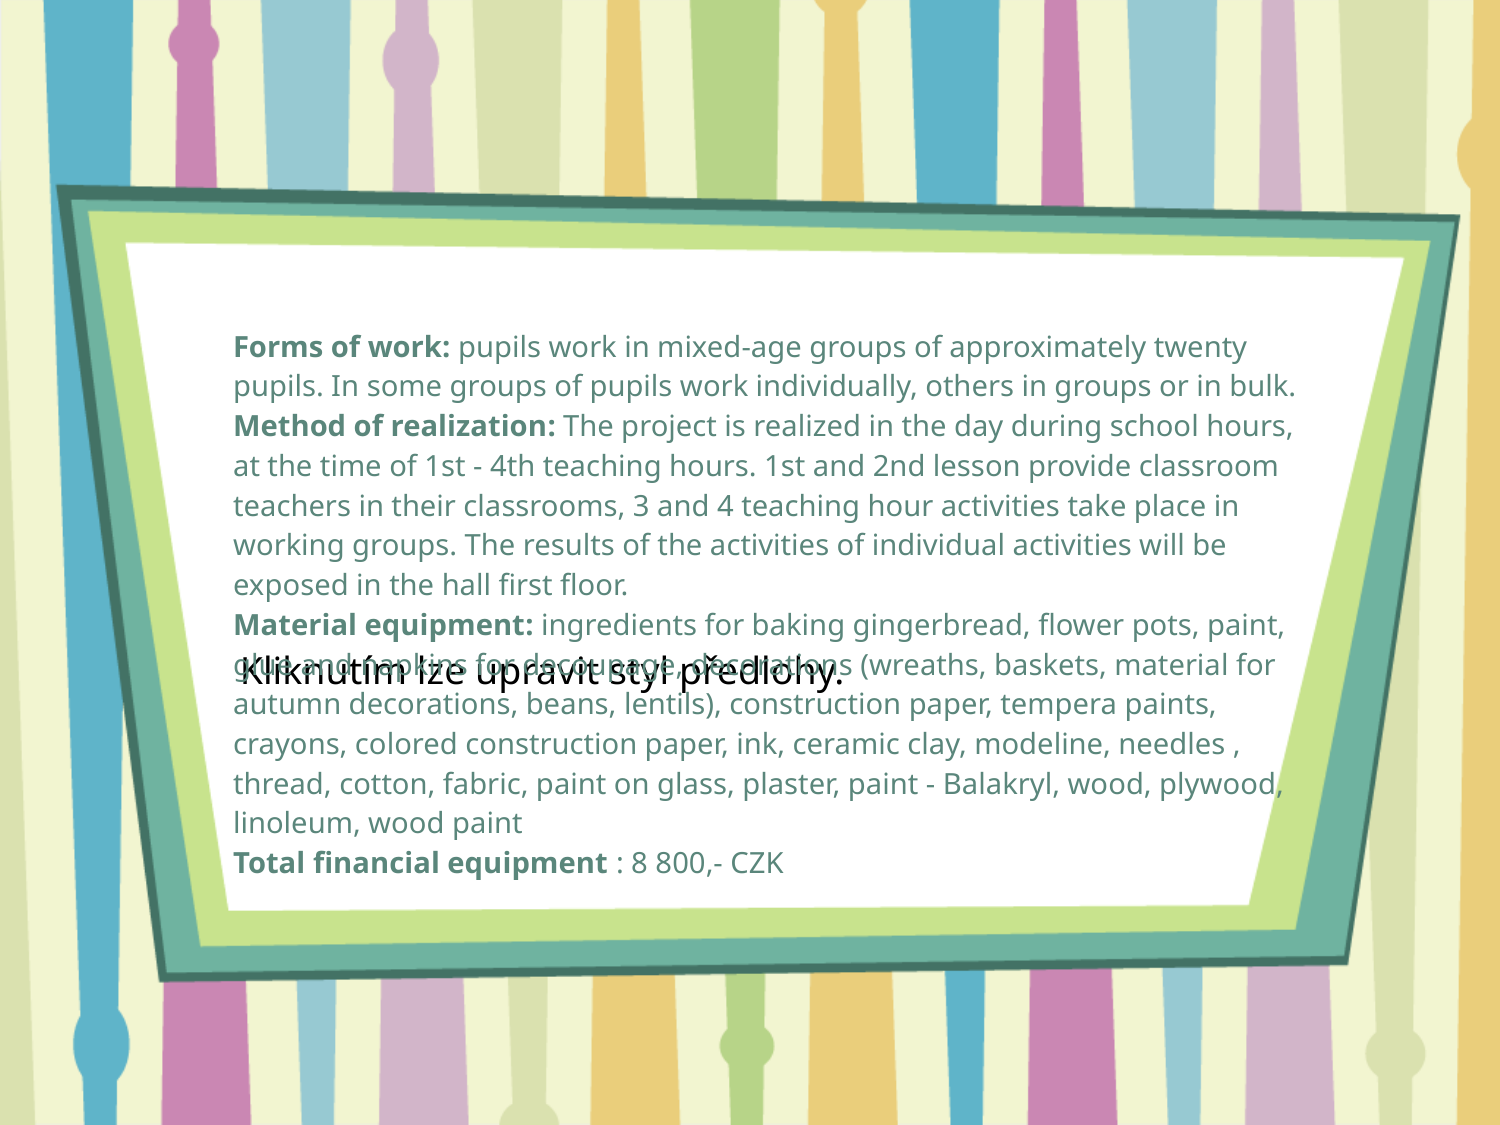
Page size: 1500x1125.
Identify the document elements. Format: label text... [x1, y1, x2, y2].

title Forms of work: pupils work in mixed-age groups of approximately twenty pupils. In some groups of pupils work individually, others in groups or in bulk. Method of realization: The project is realized in the day during school hours, at the time of 1st - 4th teaching hours. 1st and 2nd lesson provide classroom teachers in their classrooms, 3 and 4 teaching hour activities take place in working groups. The results of the activities of individual activities will be exposed in the hall first floor. Material equipment: ingredients for baking gingerbread, flower pots, paint, glue and napkins for decoupage, decorations (wreaths, baskets, material for autumn decorations, beans, lentils), construction paper, tempera paints, crayons, colored construction paper, ink, ceramic clay, modeline, needles , thread, cotton, fabric, paint on glass, plaster, paint - Balakryl, wood, plywood, linoleum, wood paint Total financial equipment : 8 800,- CZK [218, 338, 1317, 871]
picture [0, 0, 1500, 1125]
